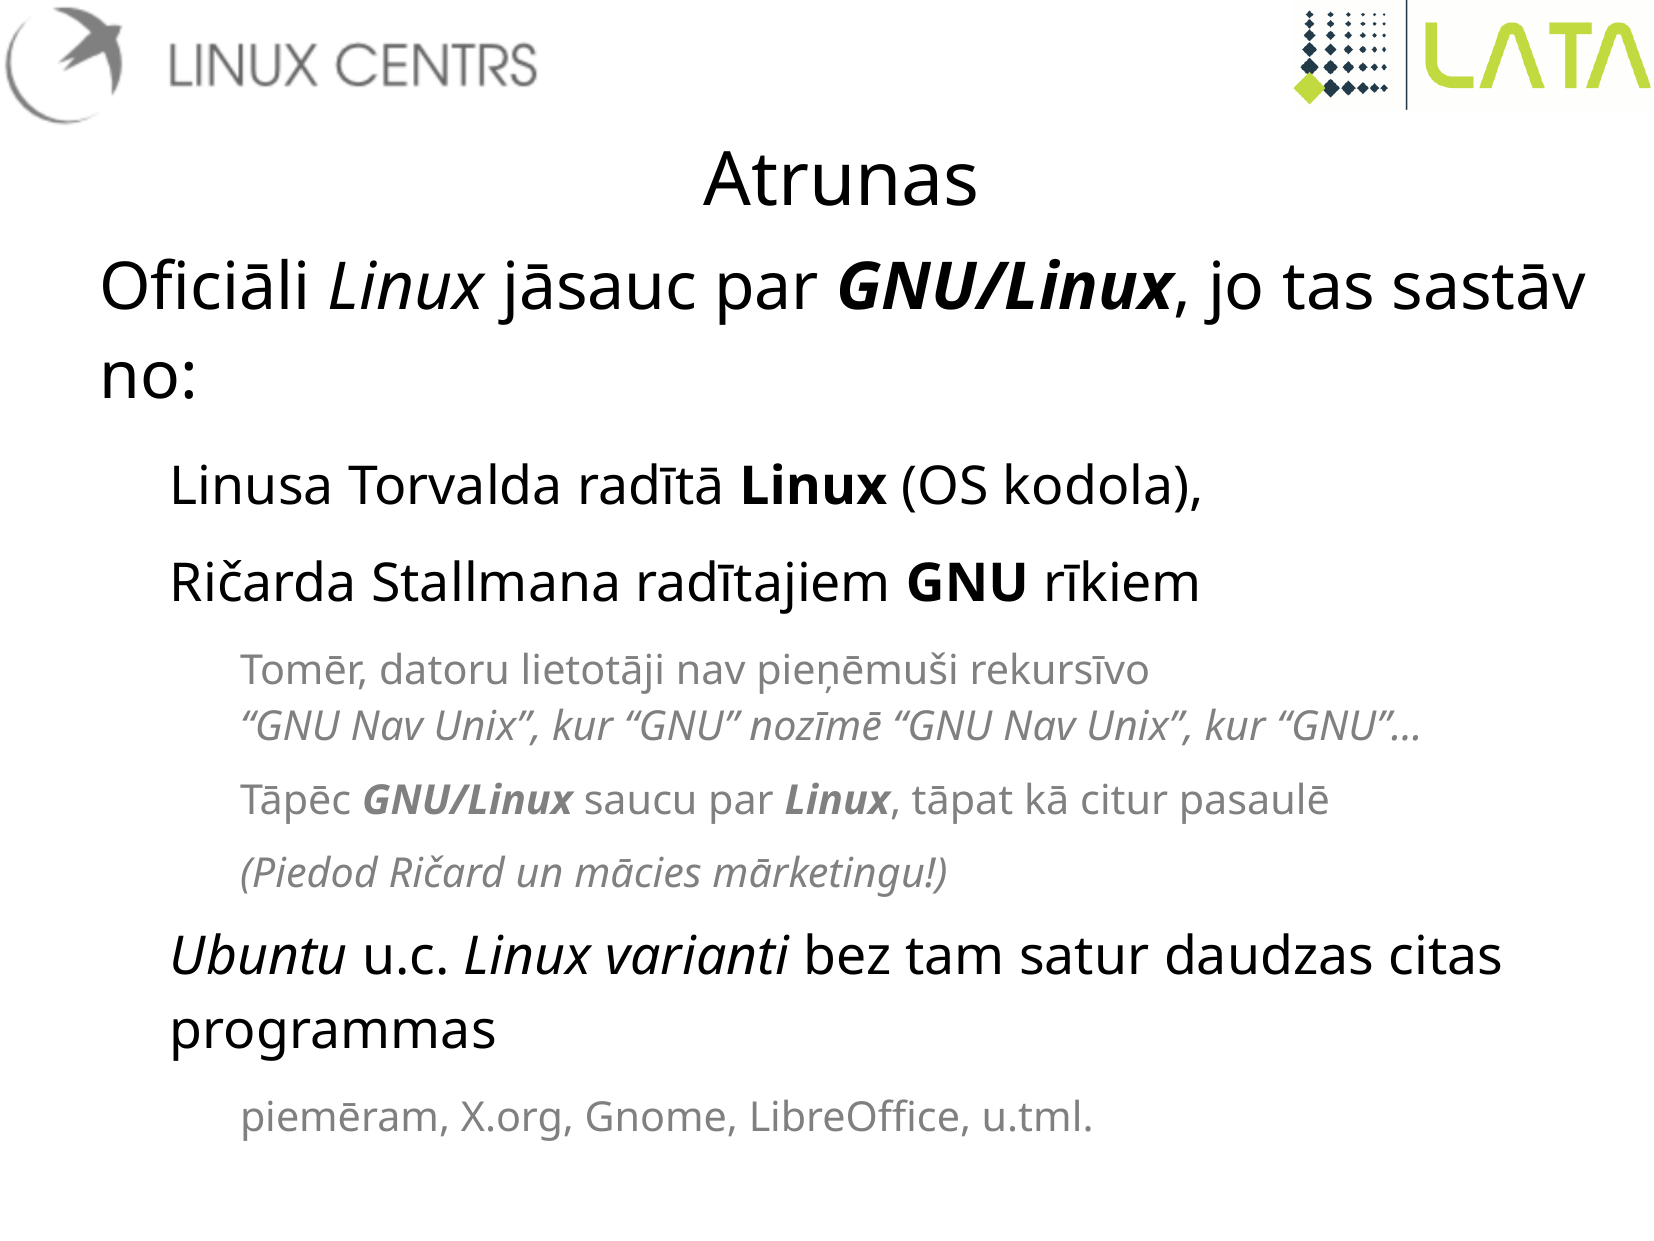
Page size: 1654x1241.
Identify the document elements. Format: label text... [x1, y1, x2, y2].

picture [1293, 0, 1651, 110]
title Atrunas [159, 118, 1524, 235]
picture [0, 3, 556, 127]
list Oficiāli Linux jāsauc par GNU/Linux, jo tas sastāv no: Linusa Torvalda radītā Linux (OS kodola), Ričarda Stallmana radītajiem GNU rīkiem Tomēr, datoru lietotāji nav pieņēmuši rekursīvo “GNU Nav Unix”, kur “GNU” nozīmē “GNU Nav Unix”, kur “GNU”... Tāpēc GNU/Linux saucu par Linux, tāpat kā citur pasaulē (Piedod Ričard un mācies mārketingu!) Ubuntu u.c. Linux varianti bez tam satur daudzas citas programmas piemēram, X.org, Gnome, LibreOffice, u.tml. [29, 238, 1630, 1152]
